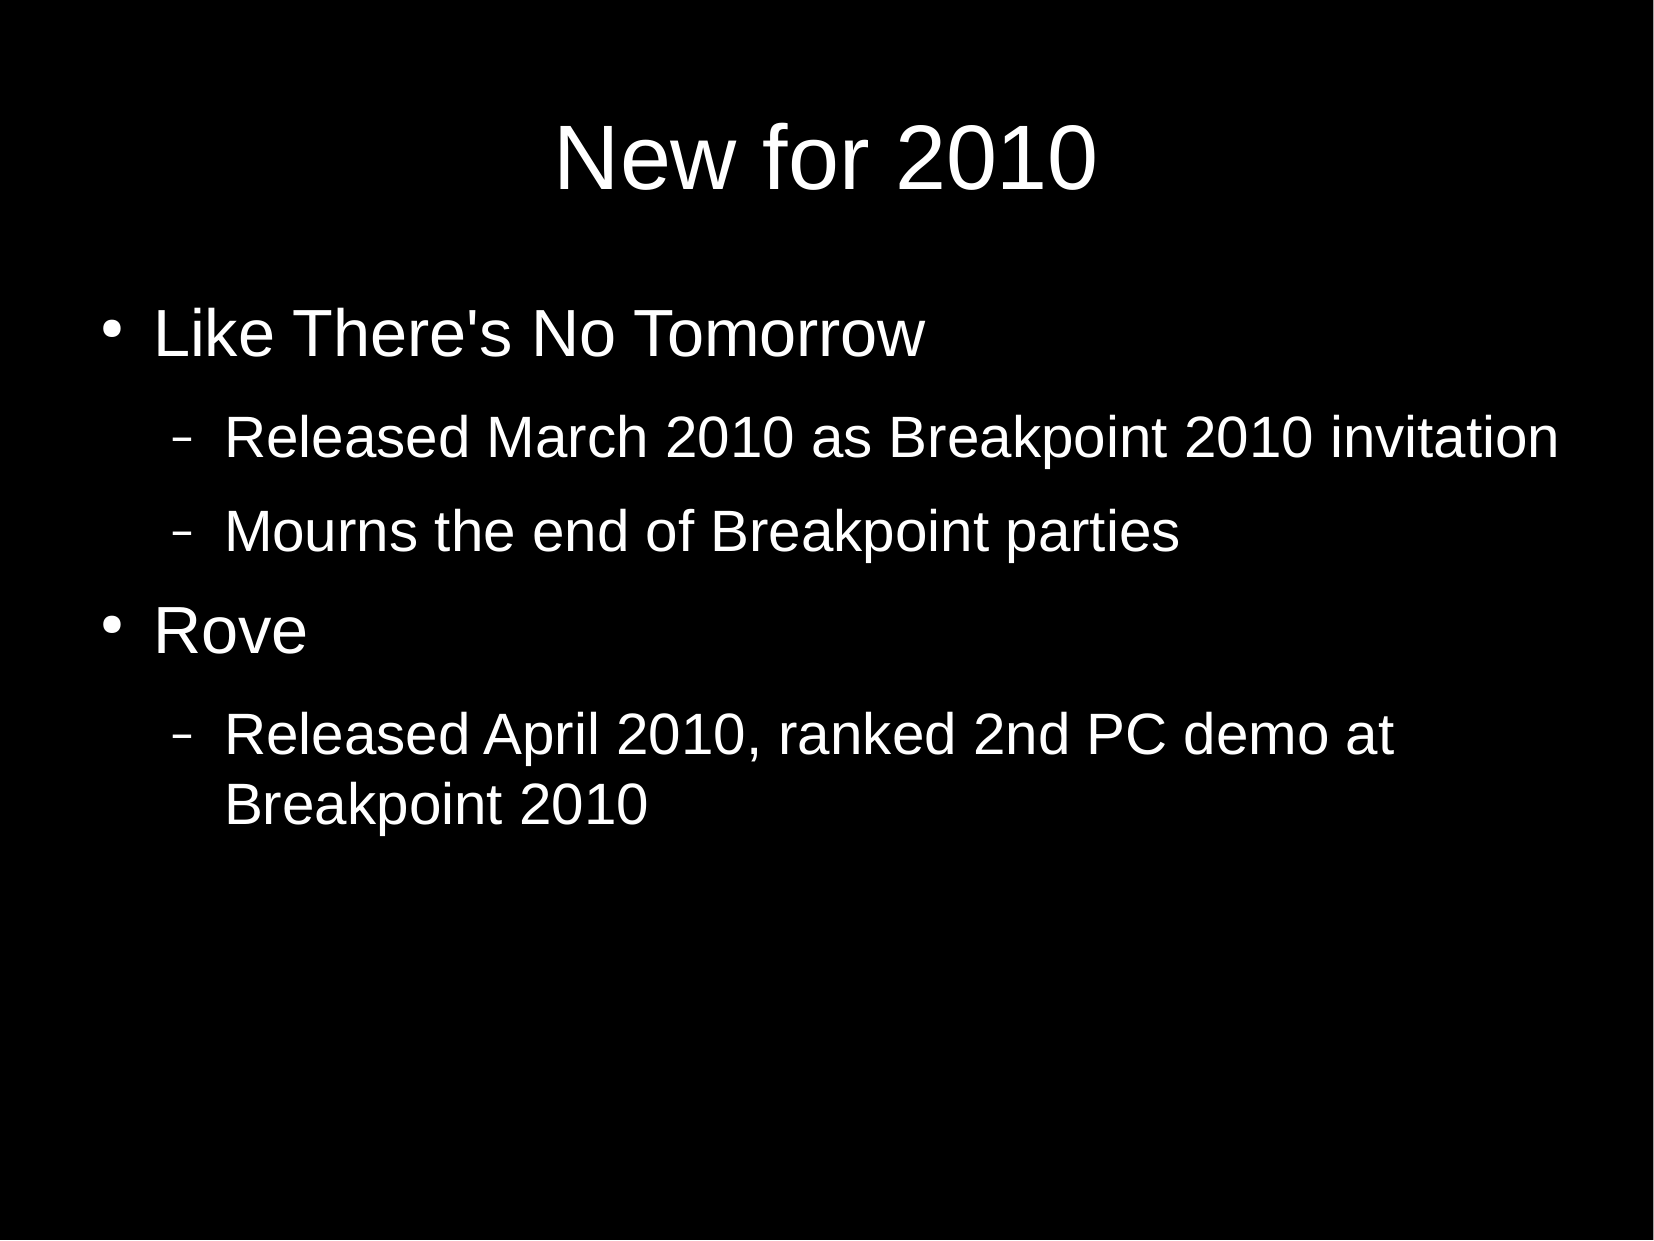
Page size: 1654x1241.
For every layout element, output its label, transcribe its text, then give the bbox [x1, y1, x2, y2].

title New for 2010 [82, 49, 1571, 257]
list Like There's No Tomorrow Released March 2010 as Breakpoint 2010 invitation Mourns the end of Breakpoint parties Rove Released April 2010, ranked 2nd PC demo at Breakpoint 2010 [82, 290, 1571, 1109]
